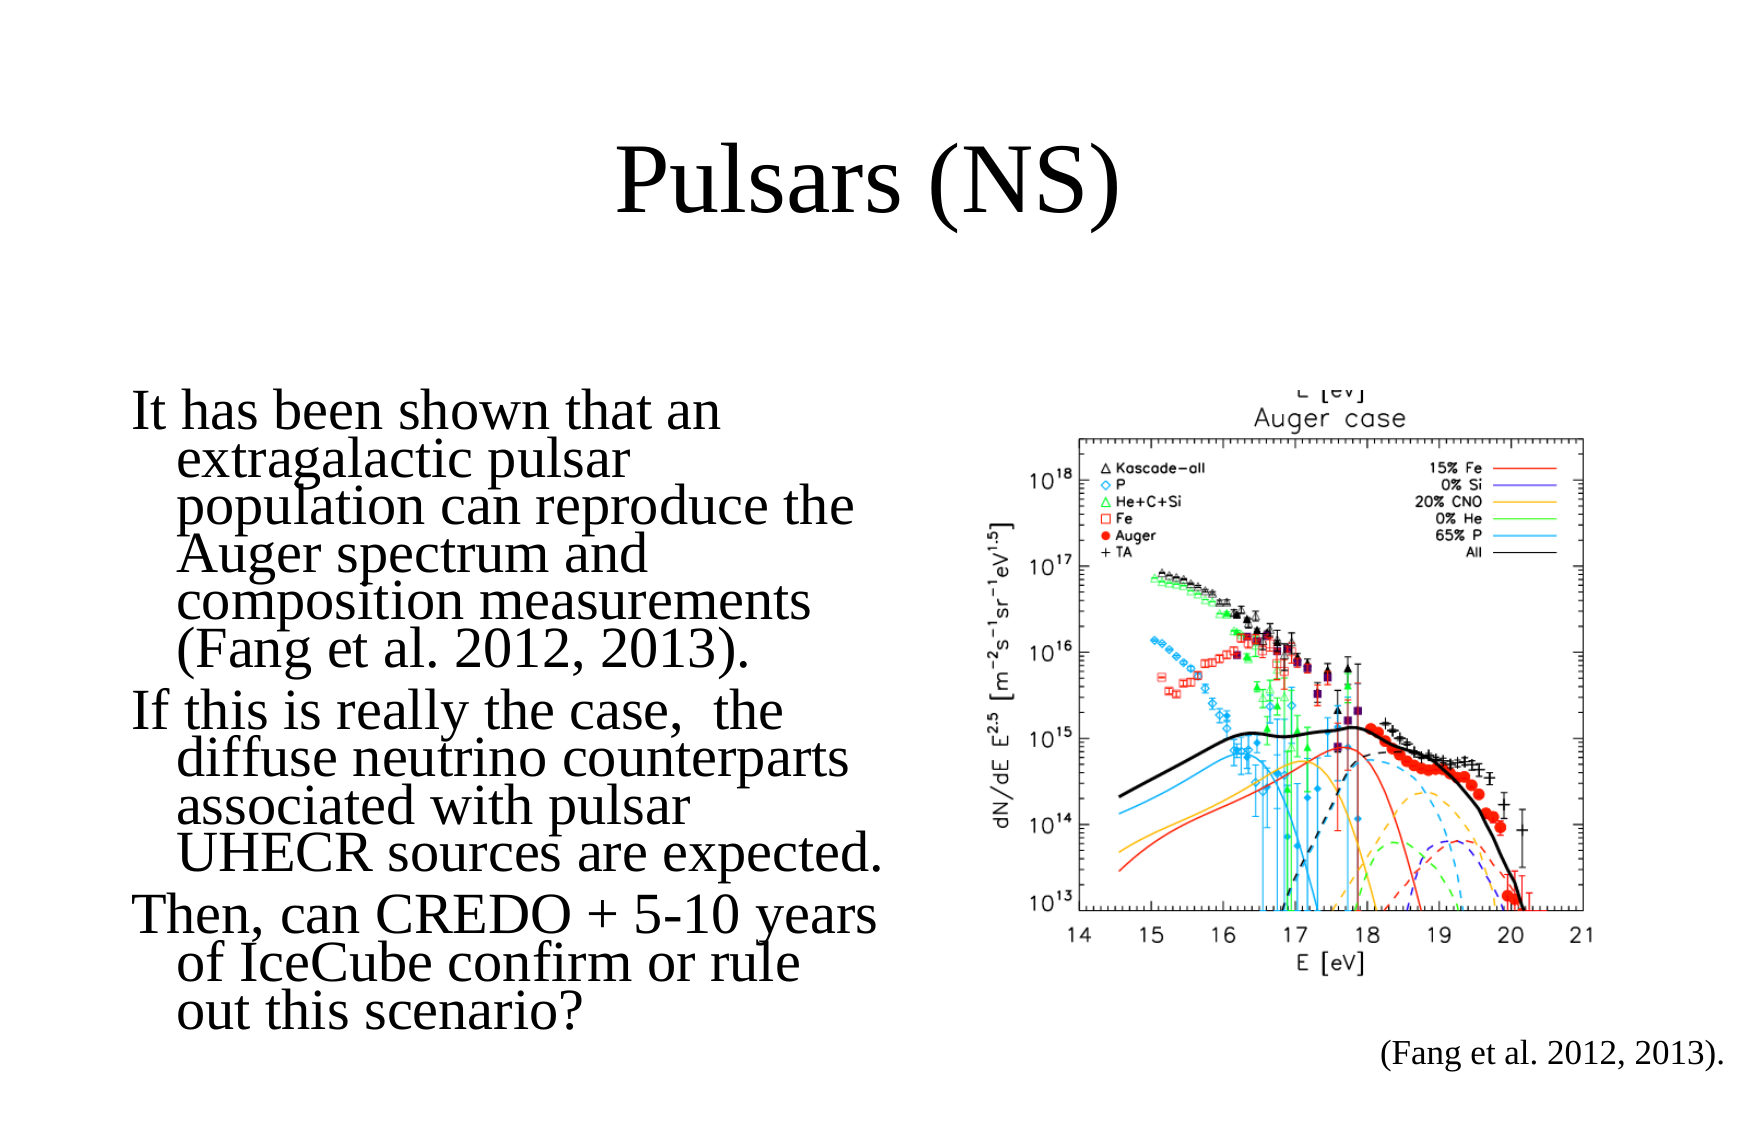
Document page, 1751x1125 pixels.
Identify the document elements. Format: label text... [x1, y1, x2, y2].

picture [913, 390, 1740, 978]
list It has been shown that an extragalactic pulsar population can reproduce the Auger spectrum and composition measurements (Fang et al. 2012, 2013). If this is really the case, the diffuse neutrino counterparts associated with pulsar UHECR sources are expected. Then, can CREDO + 5-10 years of IceCube confirm or rule out this scenario? [131, 324, 886, 1066]
text_box (Fang et al. 2012, 2013). [1380, 975, 1741, 1096]
title Pulsars (NS) [131, 65, 1606, 310]
